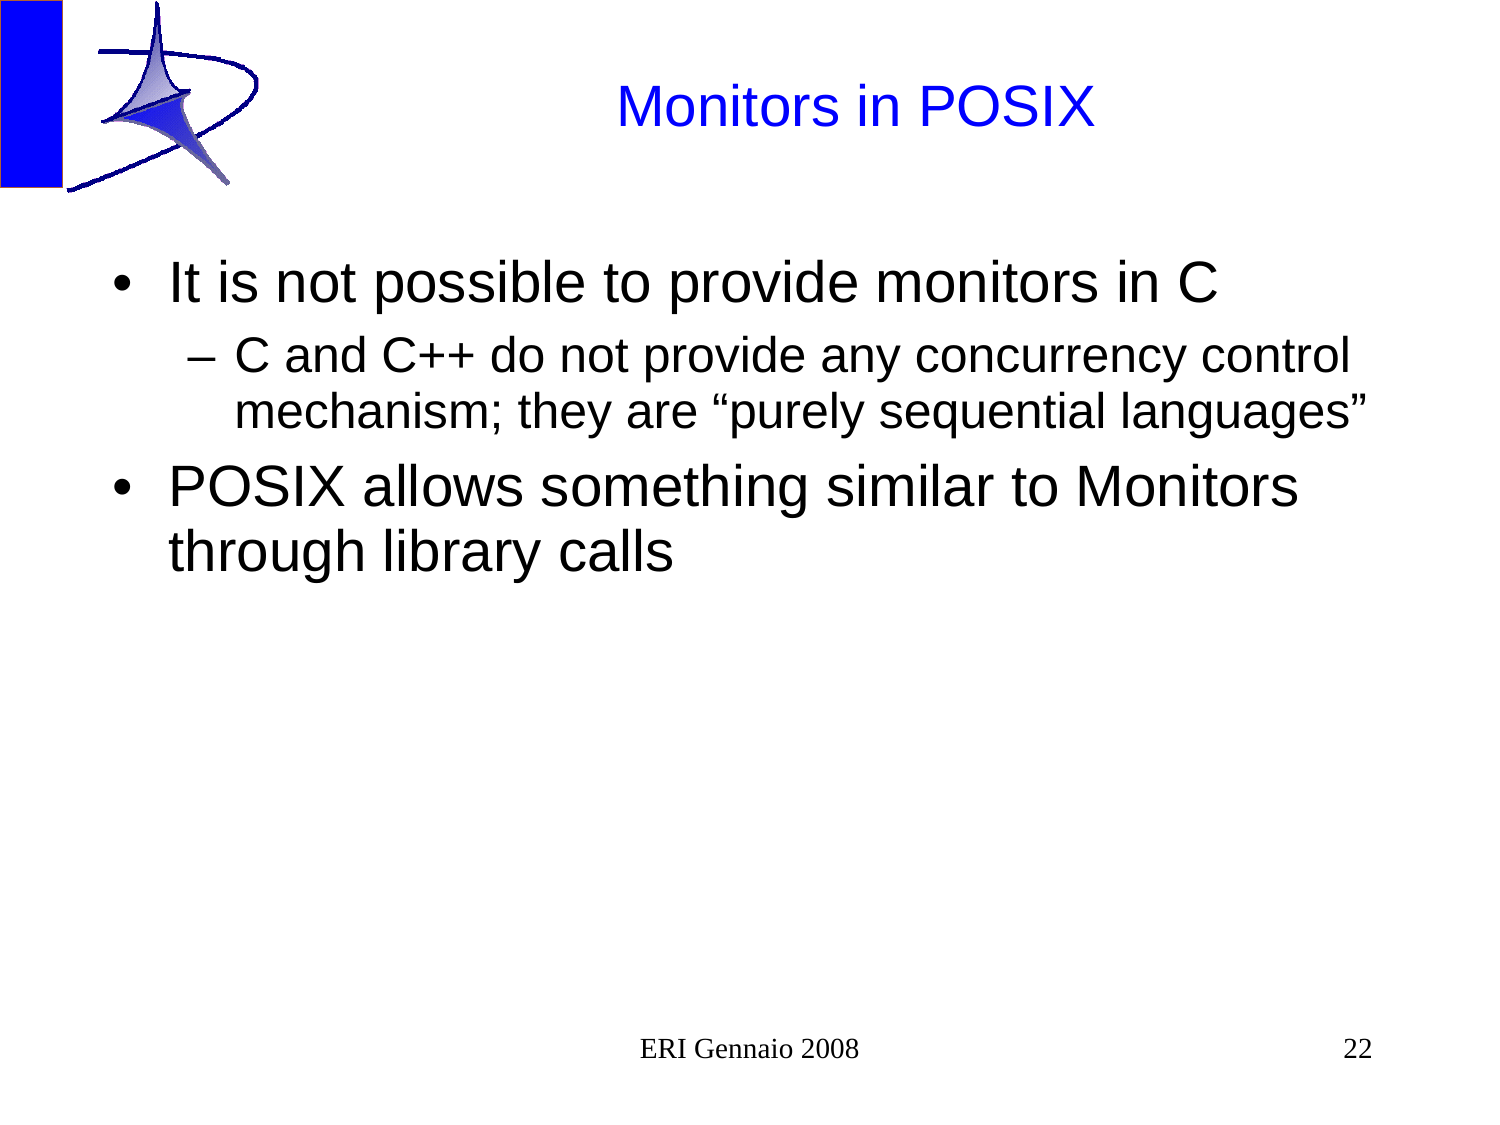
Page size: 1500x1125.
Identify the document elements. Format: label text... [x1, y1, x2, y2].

list It is not possible to provide monitors in C C and C++ do not provide any concurrency control mechanism; they are “purely sequential languages” POSIX allows something similar to Monitors through library calls [112, 249, 1450, 993]
picture [62, 0, 263, 197]
title Monitors in POSIX [262, 24, 1450, 188]
